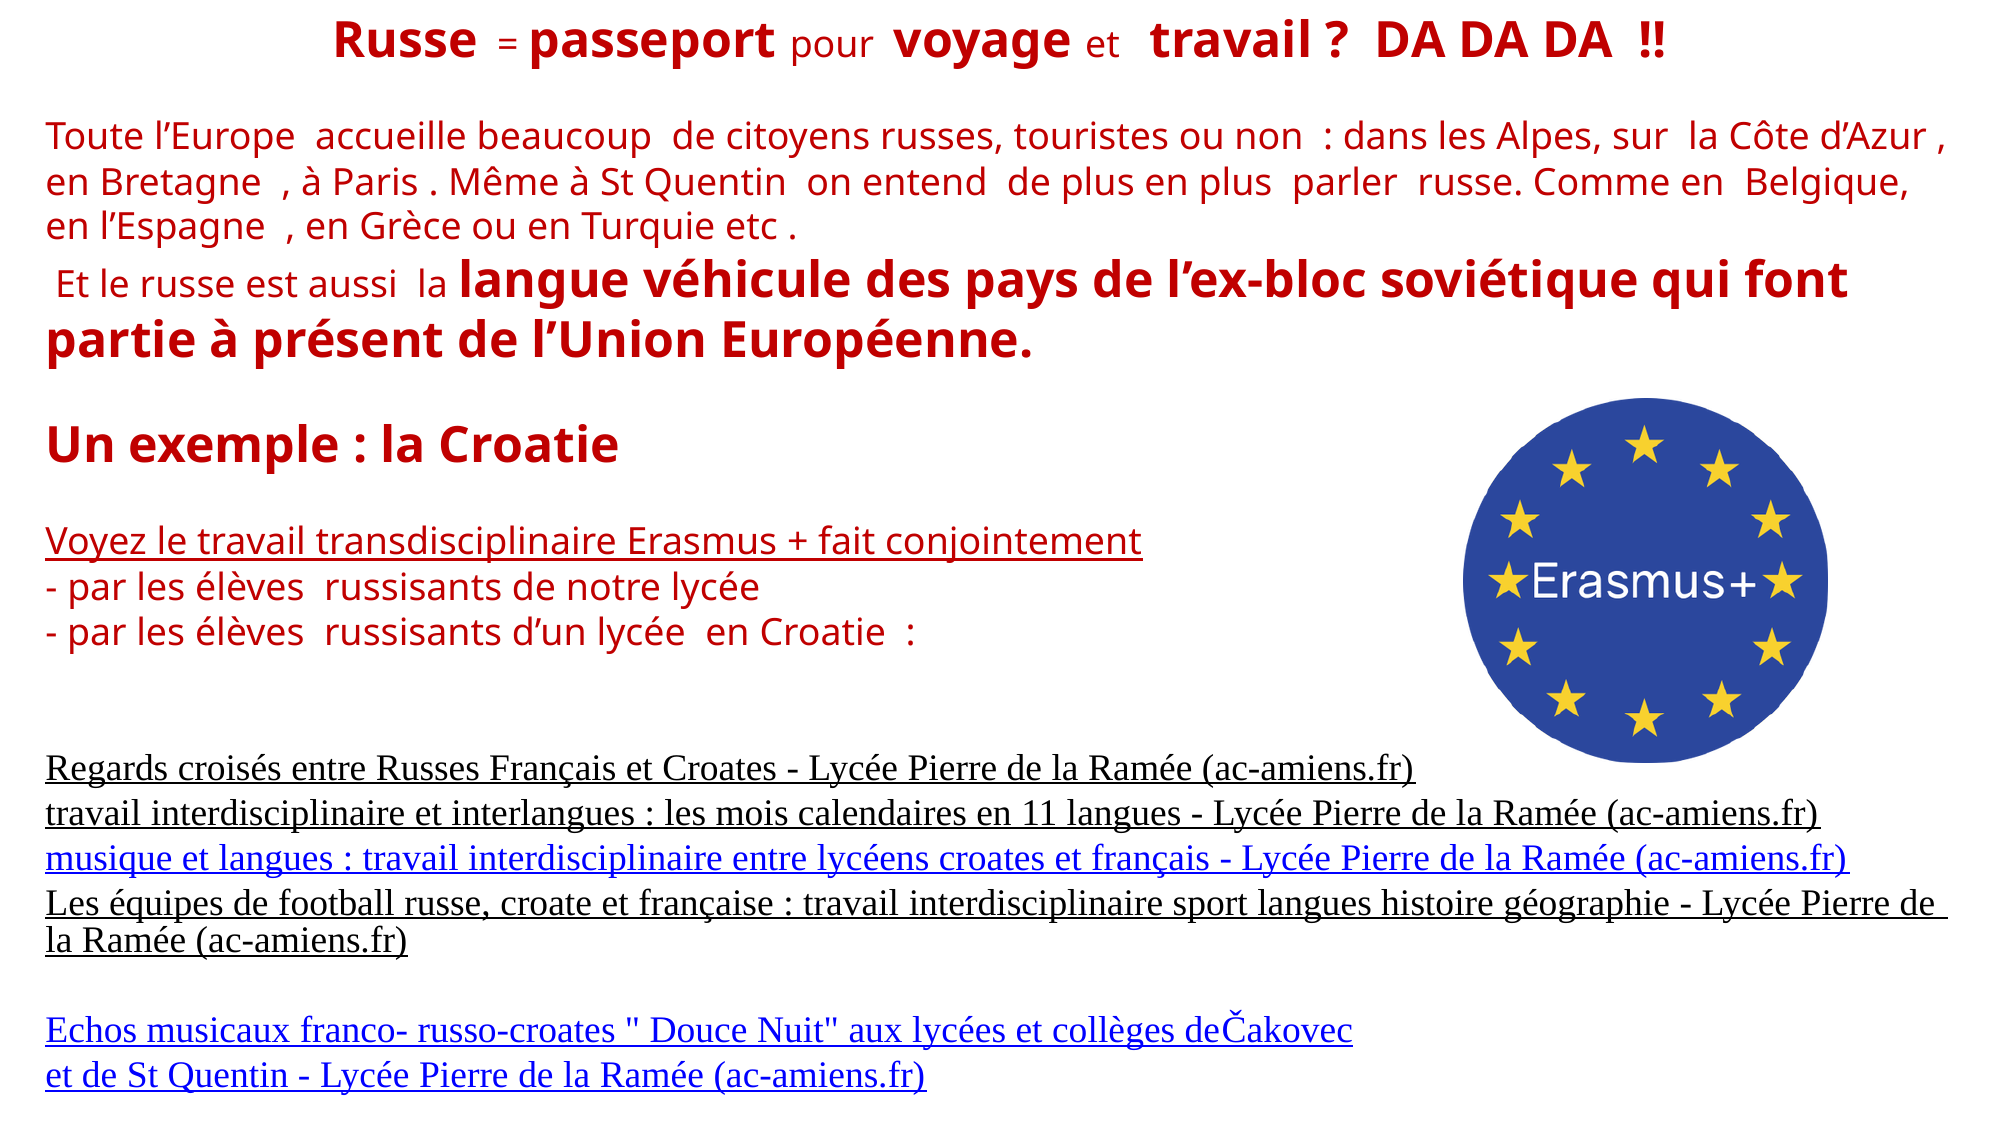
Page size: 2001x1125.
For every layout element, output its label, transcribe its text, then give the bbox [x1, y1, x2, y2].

picture [1463, 398, 1828, 763]
text_box Russe = passeport pour voyage et travail ? DA DA DA !! Toute l’Europe accueille beaucoup de citoyens russes, touristes ou non : dans les Alpes, sur la Côte d’Azur , en Bretagne , à Paris . Même à St Quentin on entend de plus en plus parler russe. Comme en Belgique, en l’Espagne , en Grèce ou en Turquie etc . Et le russe est aussi la langue véhicule des pays de l’ex-bloc soviétique qui font partie à présent de l’Union Européenne. Un exemple : la Croatie Voyez le travail transdisciplinaire Erasmus + fait conjointement - par les élèves russisants de notre lycée - par les élèves russisants d’un lycée en Croatie : Regards croisés entre Russes Français et Croates - Lycée Pierre de la Ramée (ac-amiens.fr) travail interdisciplinaire et interlangues : les mois calendaires en 11 langues - Lycée Pierre de la Ramée (ac-amiens.fr) musique et langues : travail interdisciplinaire entre lycéens croates et français - Lycée Pierre de la Ramée (ac-amiens.fr) Les équipes de football russe, croate et française : travail interdisciplinaire sport langues histoire géographie - Lycée Pierre de la Ramée (ac-amiens.fr) Echos musicaux franco- russo-croates " Douce Nuit" aux lycées et collèges de Čakovec et de St Quentin - Lycée Pierre de la Ramée (ac-amiens.fr) [30, 0, 1970, 1076]
